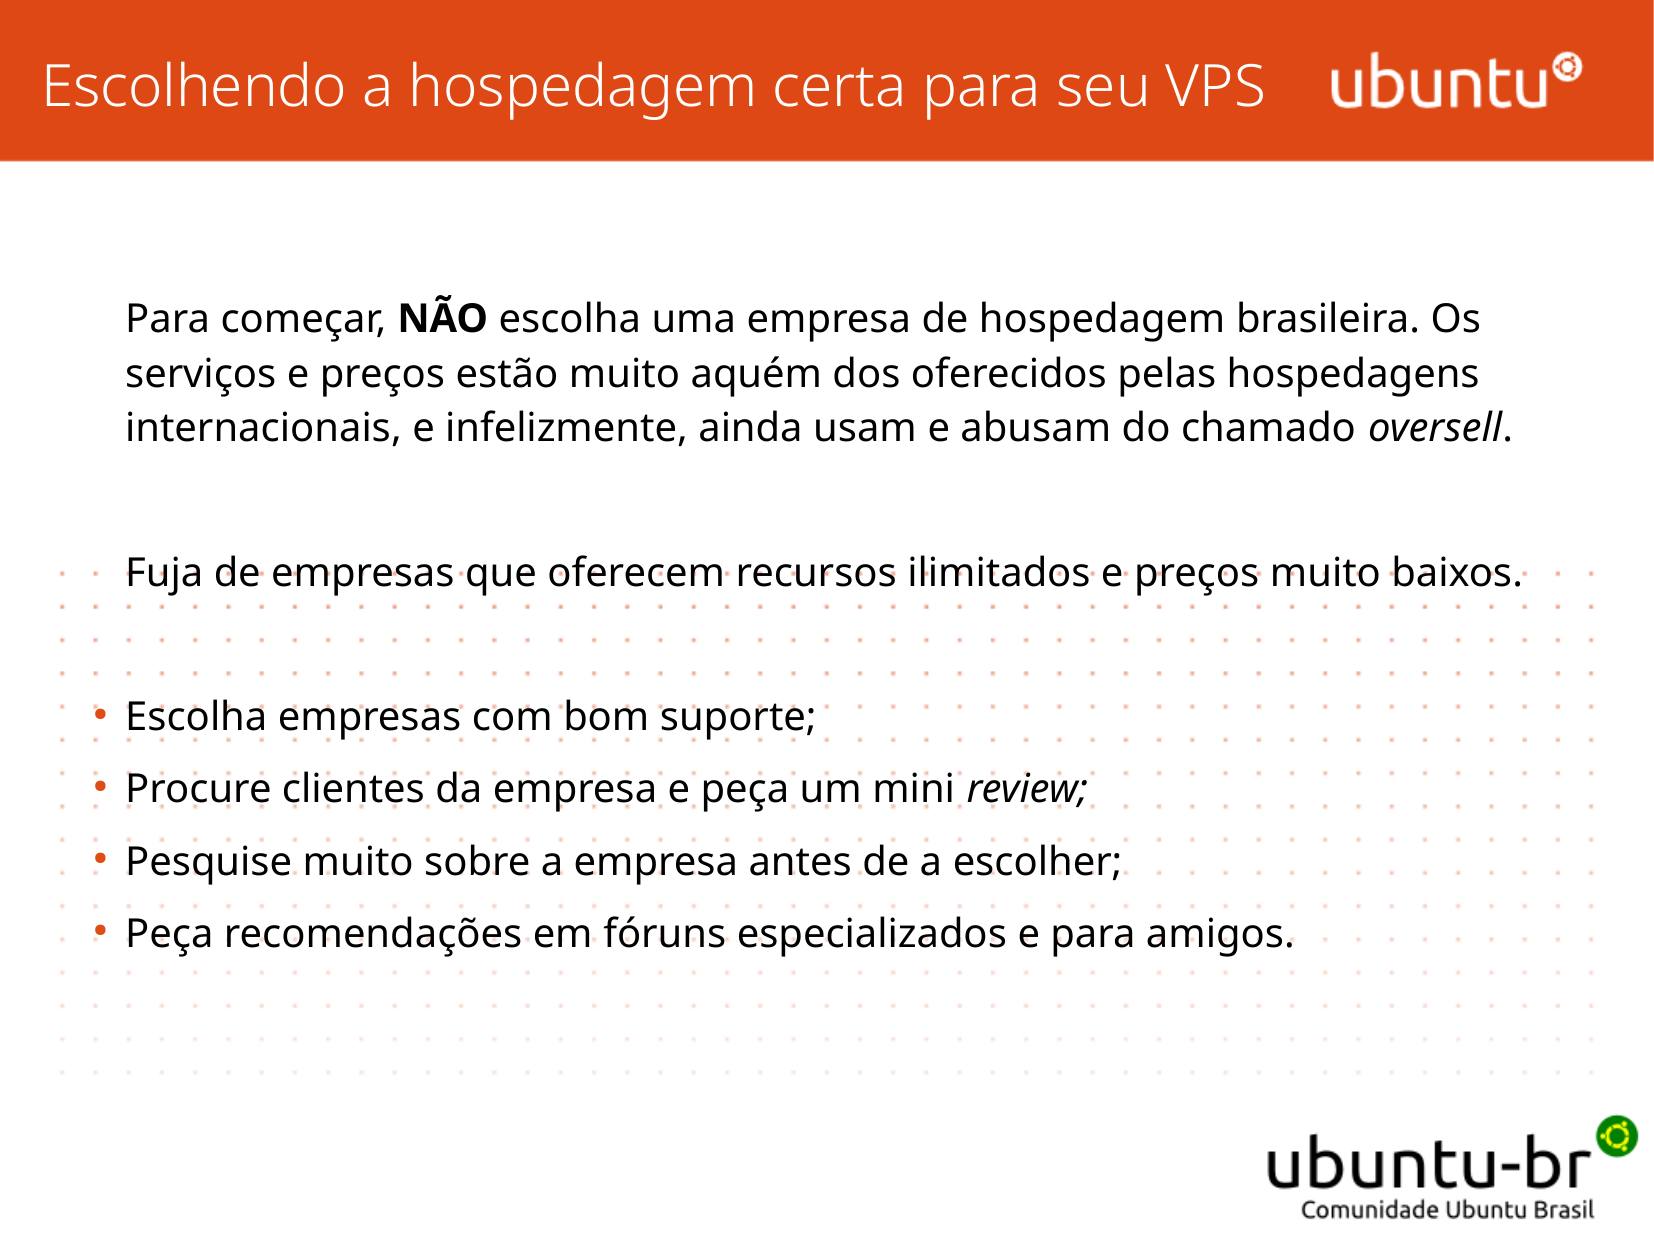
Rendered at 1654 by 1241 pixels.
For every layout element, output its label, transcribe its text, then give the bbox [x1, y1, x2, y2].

picture [0, 0, 1654, 1241]
title Escolhendo a hospedagem certa para seu VPS [41, 31, 1300, 136]
list Para começar, NÃO escolha uma empresa de hospedagem brasileira. Os serviços e preços estão muito aquém dos oferecidos pelas hospedagens internacionais, e infelizmente, ainda usam e abusam do chamado oversell. Fuja de empresas que oferecem recursos ilimitados e preços muito baixos. Escolha empresas com bom suporte; Procure clientes da empresa e peça um mini review; Pesquise muito sobre a empresa antes de a escolher; Peça recomendações em fóruns especializados e para amigos. [82, 290, 1538, 1010]
